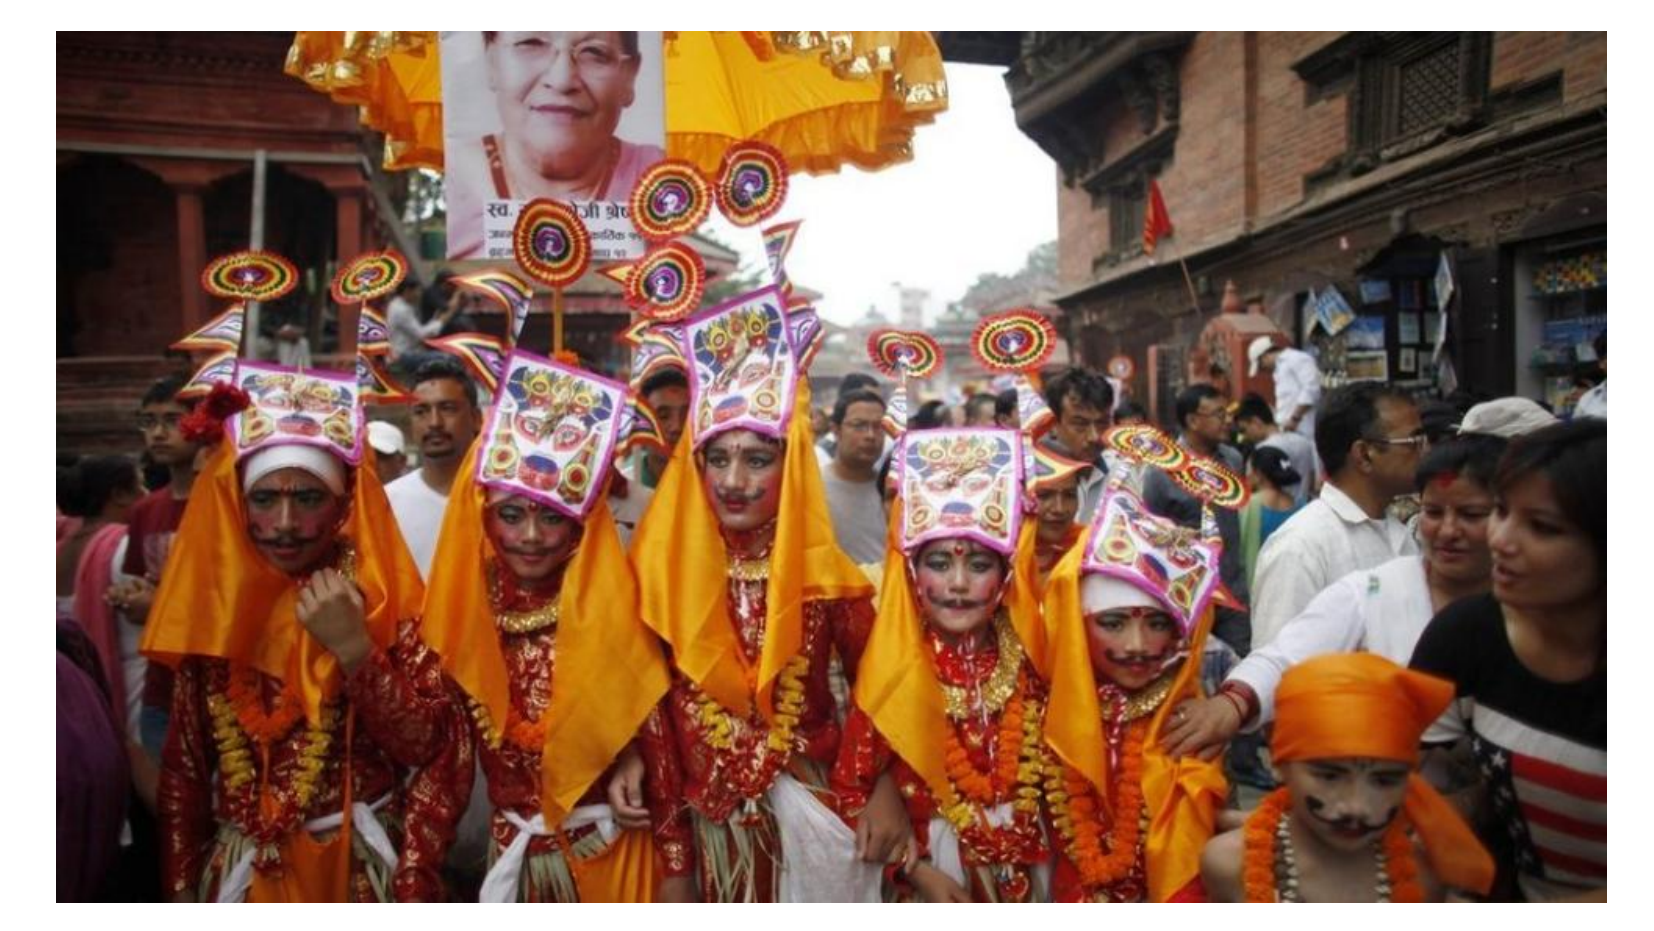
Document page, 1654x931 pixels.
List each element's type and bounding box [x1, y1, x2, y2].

picture [56, 31, 1607, 903]
